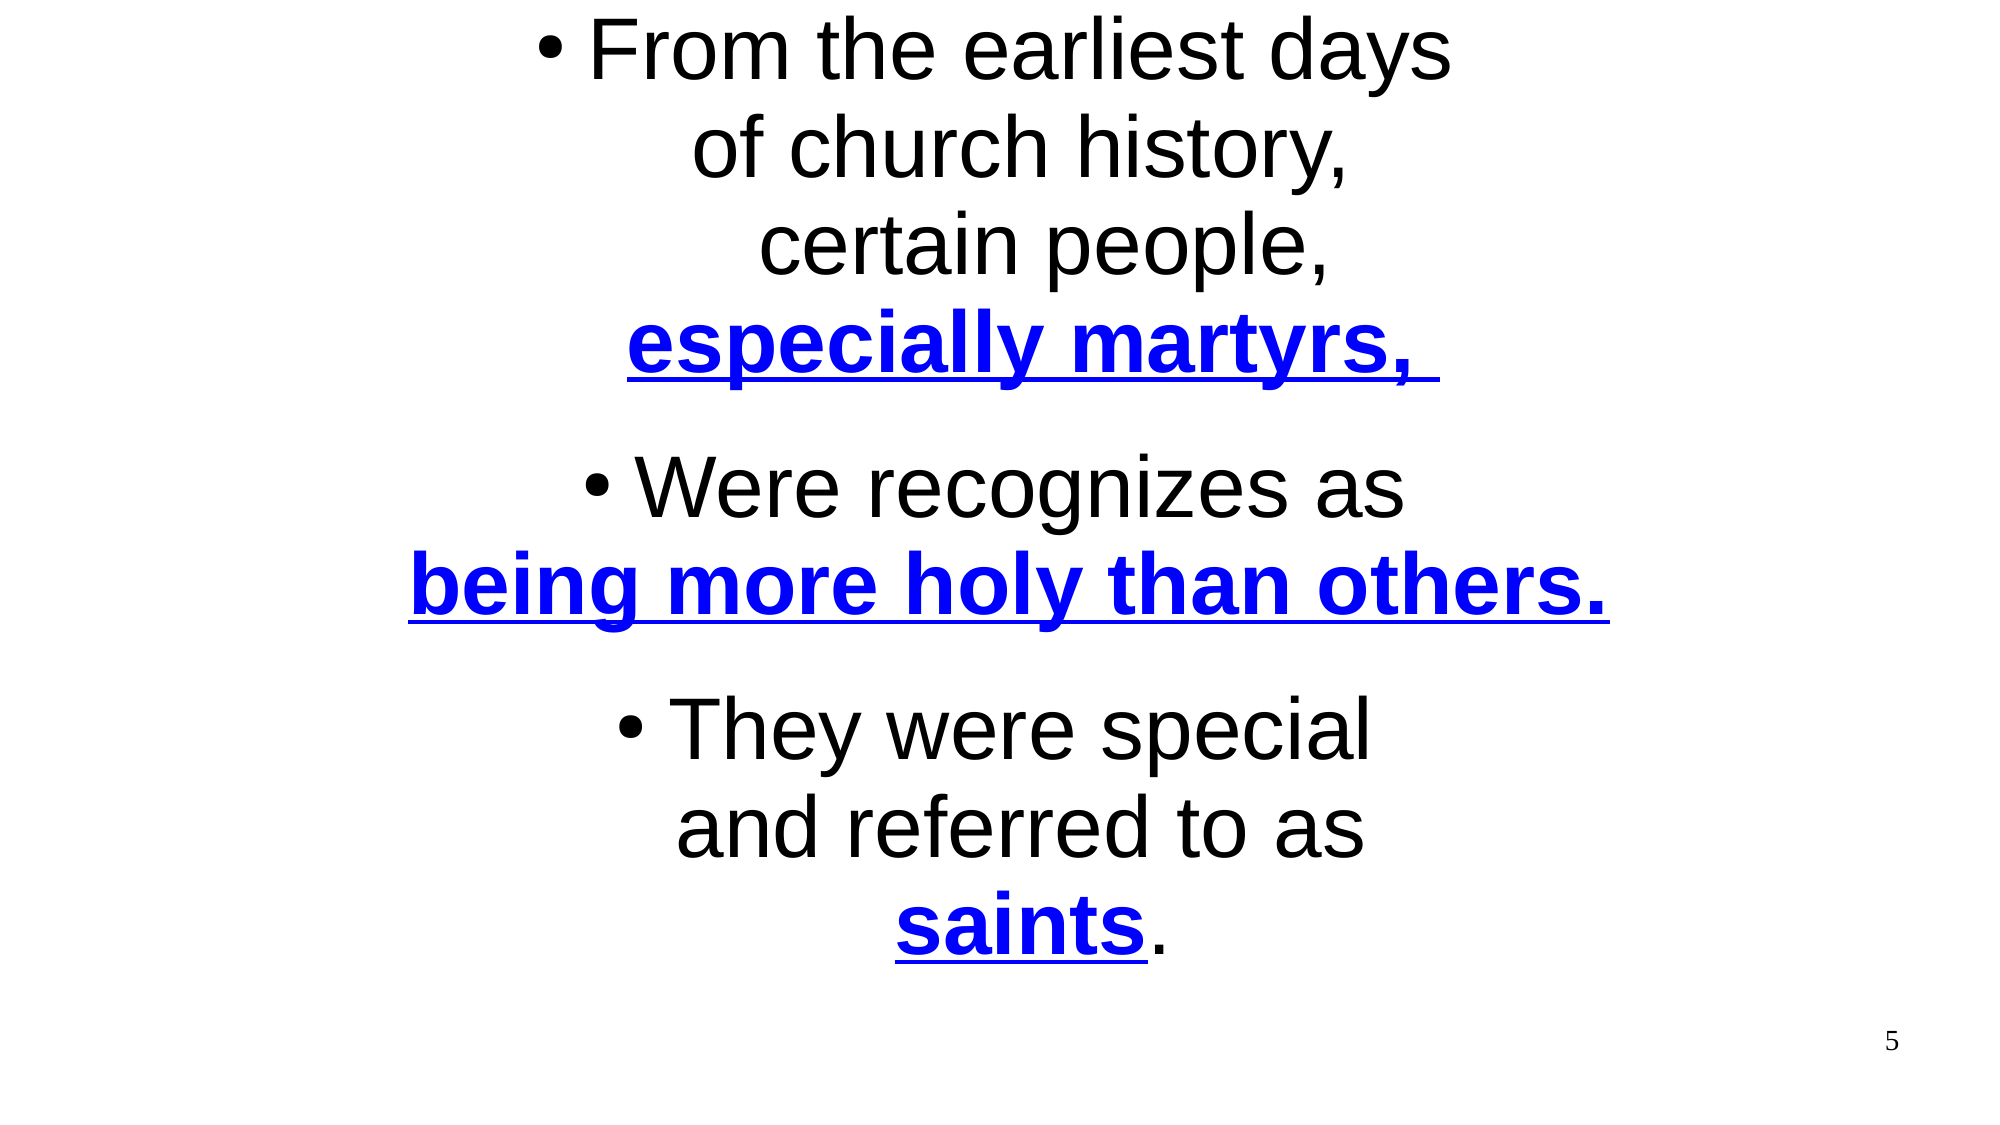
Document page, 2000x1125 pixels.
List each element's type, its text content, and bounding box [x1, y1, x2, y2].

list From the earliest days of church history, certain people, especially martyrs, Were recognizes as being more holy than others. They were special and referred to as saints. [0, 0, 1996, 1123]
